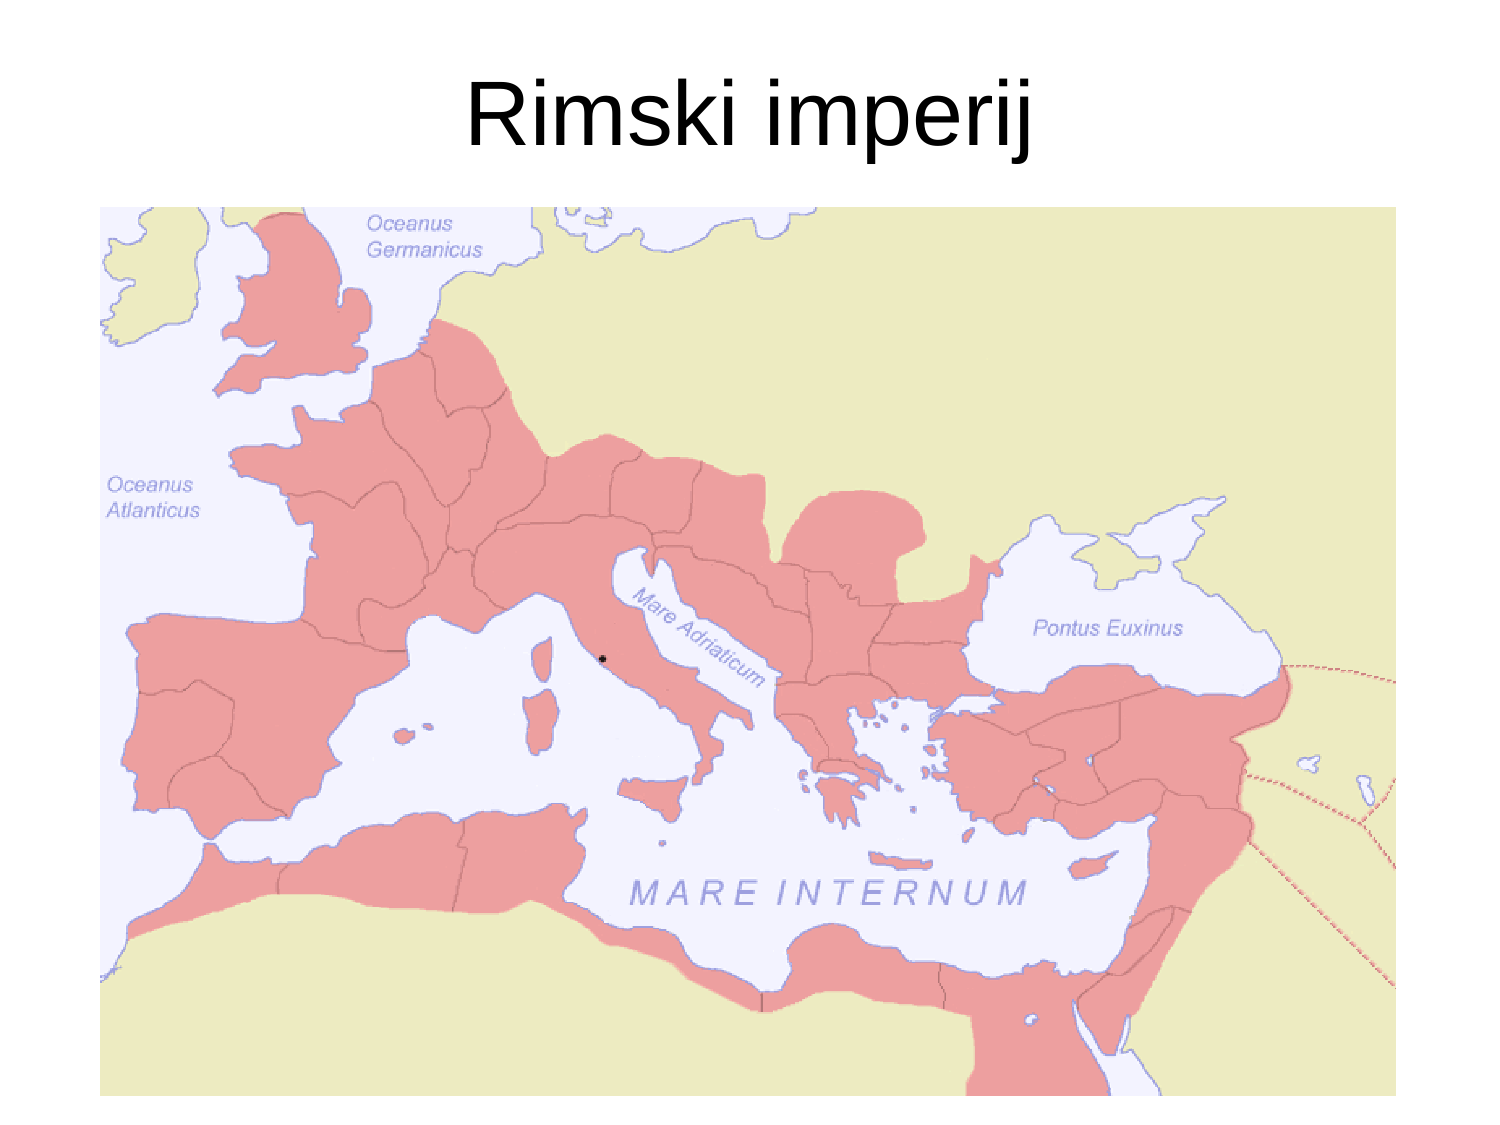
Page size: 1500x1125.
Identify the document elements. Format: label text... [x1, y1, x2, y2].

title Rimski imperij [75, 45, 1426, 173]
picture [100, 207, 1396, 1096]
